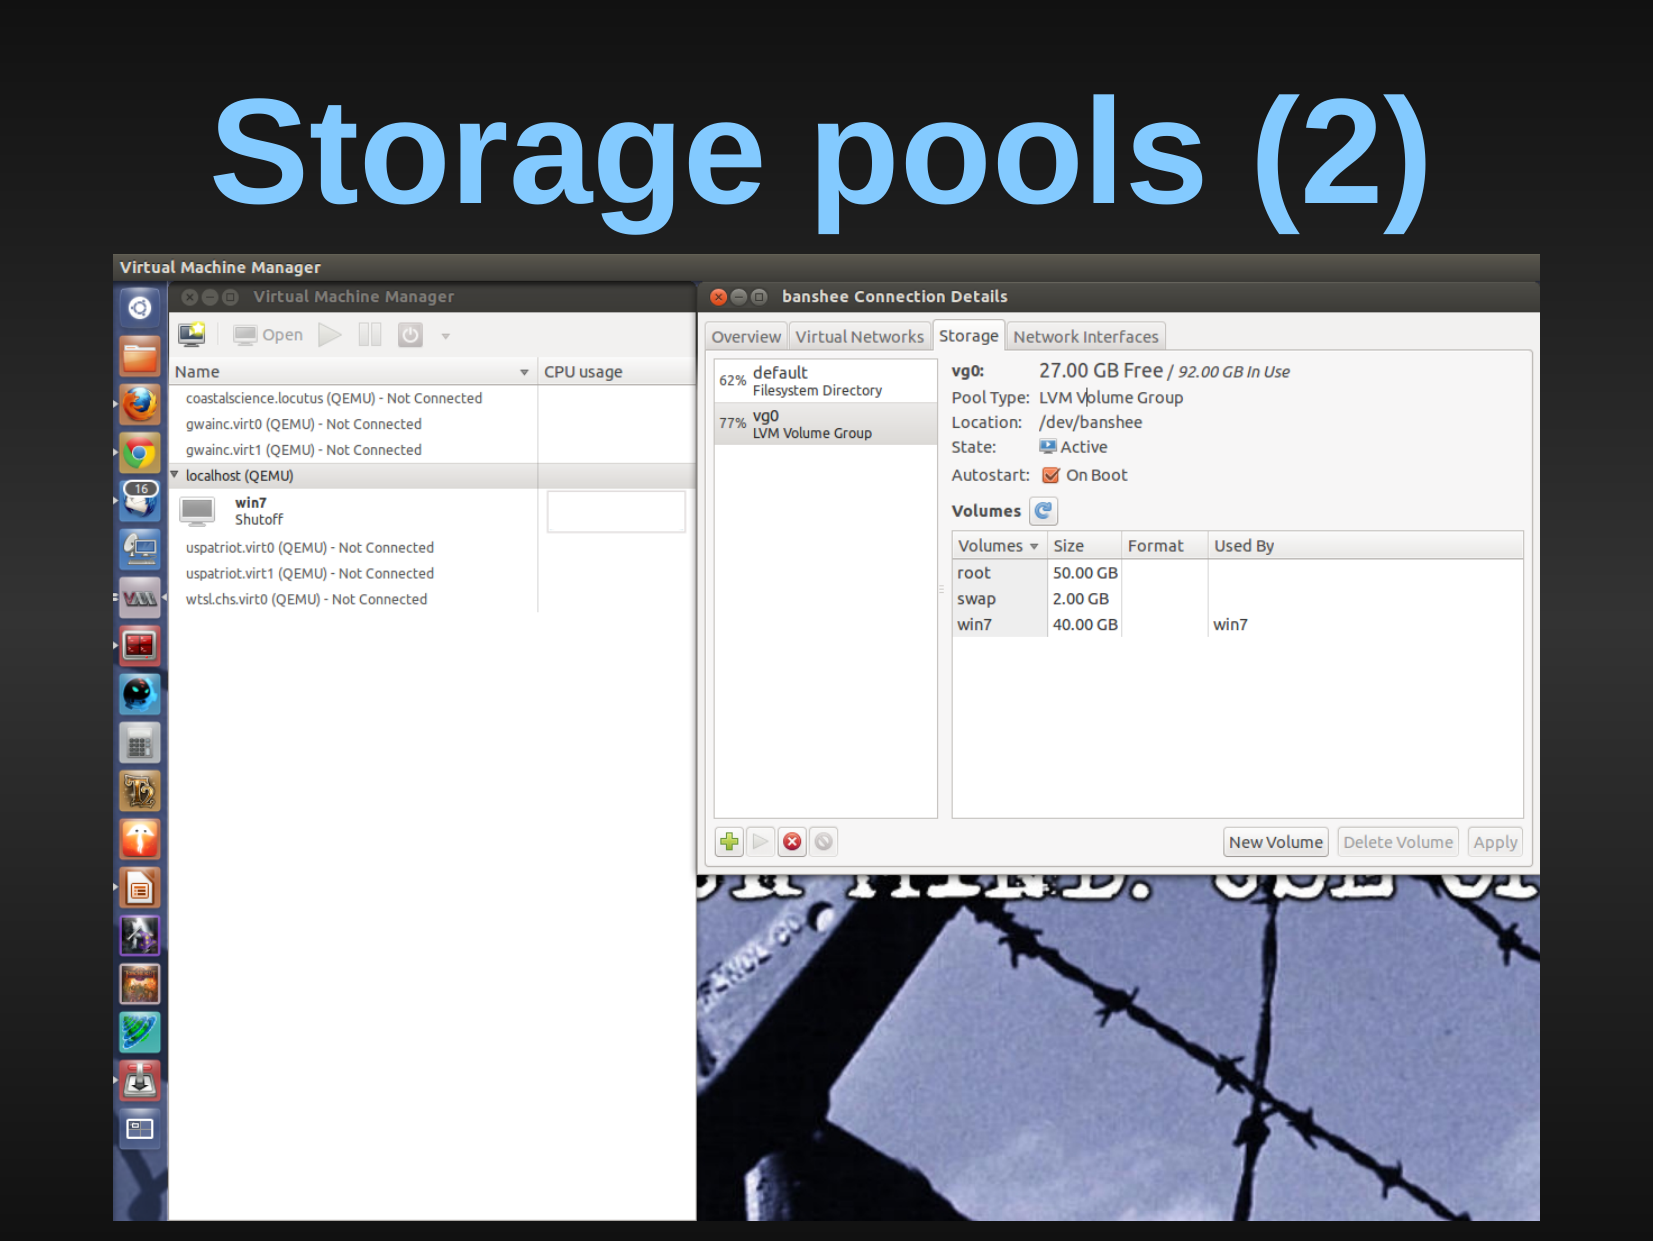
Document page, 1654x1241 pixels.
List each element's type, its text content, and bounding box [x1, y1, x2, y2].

picture [113, 254, 1540, 1221]
title Storage pools (2) [113, 47, 1531, 254]
